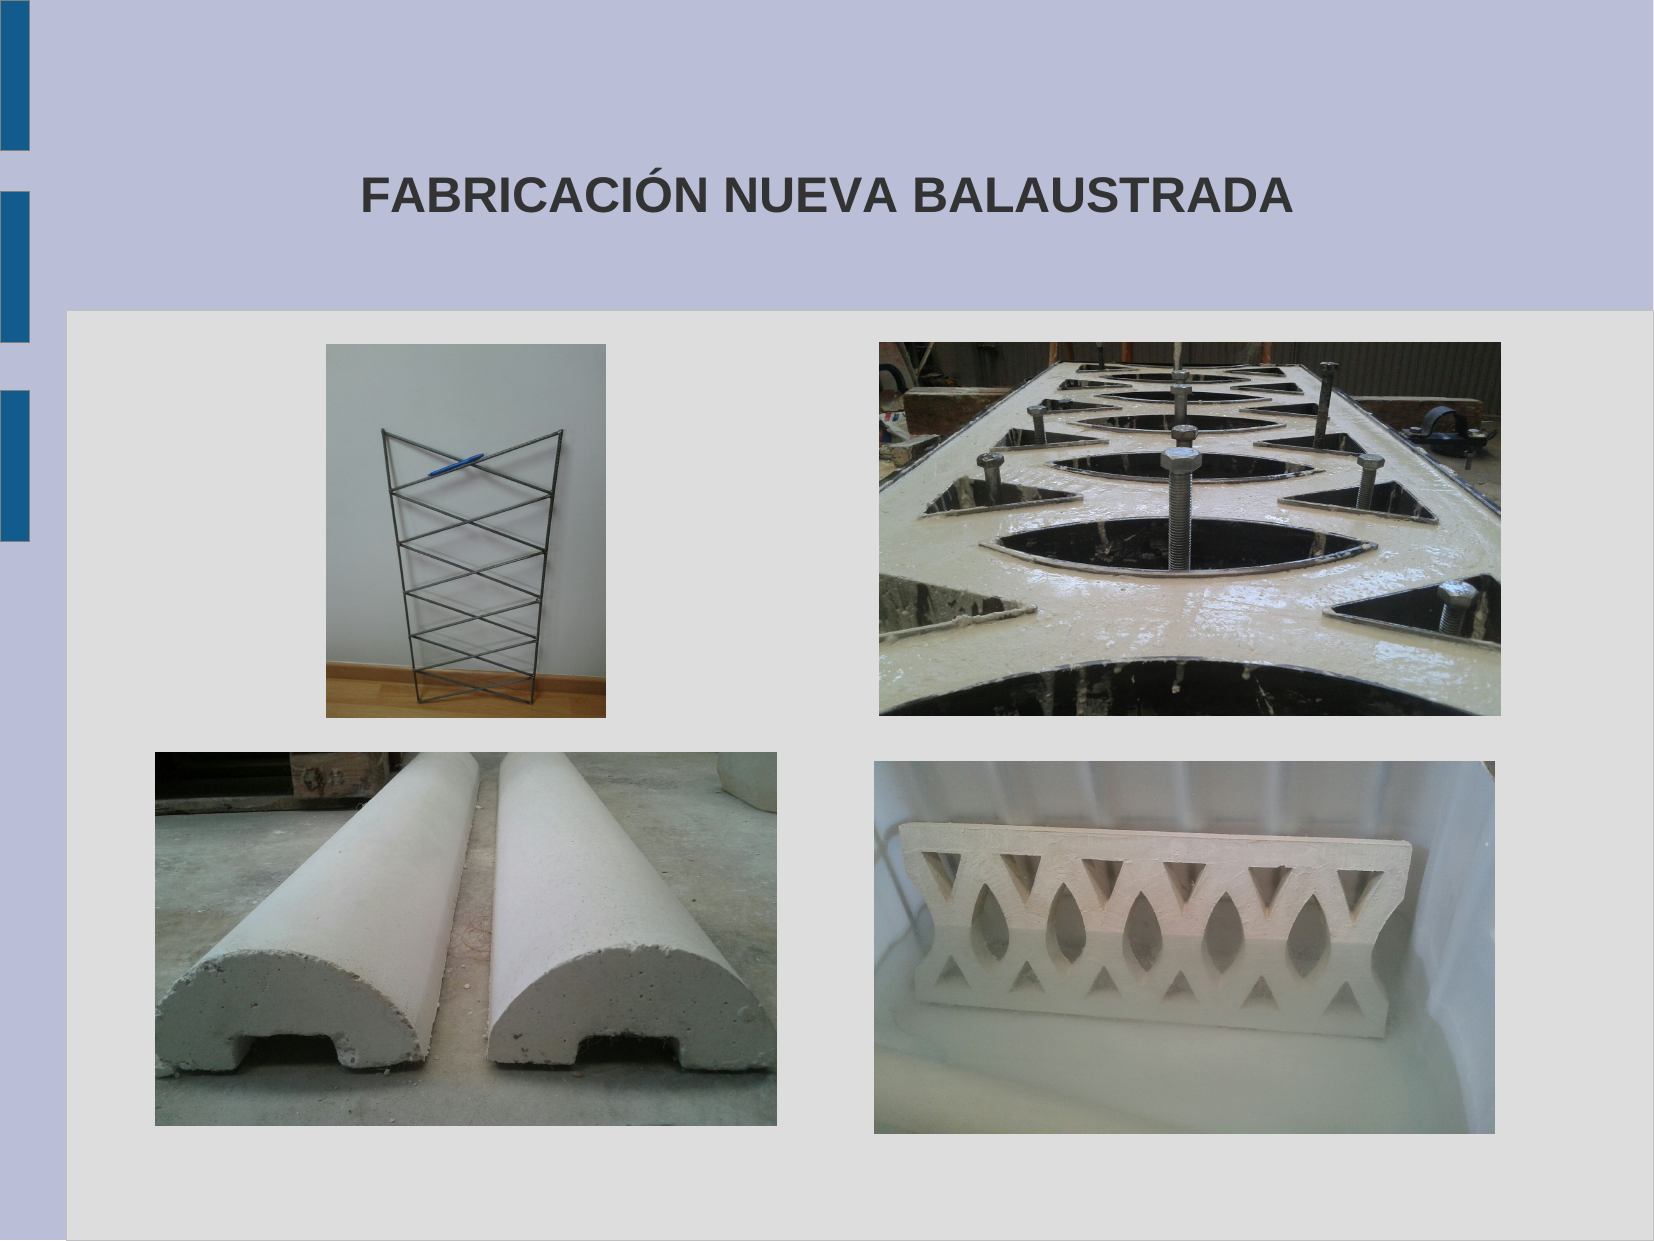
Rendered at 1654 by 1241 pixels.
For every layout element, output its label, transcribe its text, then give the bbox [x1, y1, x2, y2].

picture [874, 761, 1495, 1134]
picture [155, 752, 777, 1126]
picture [879, 342, 1501, 716]
picture [326, 344, 606, 718]
title FABRICACIÓN NUEVA BALAUSTRADA [121, 91, 1534, 299]
